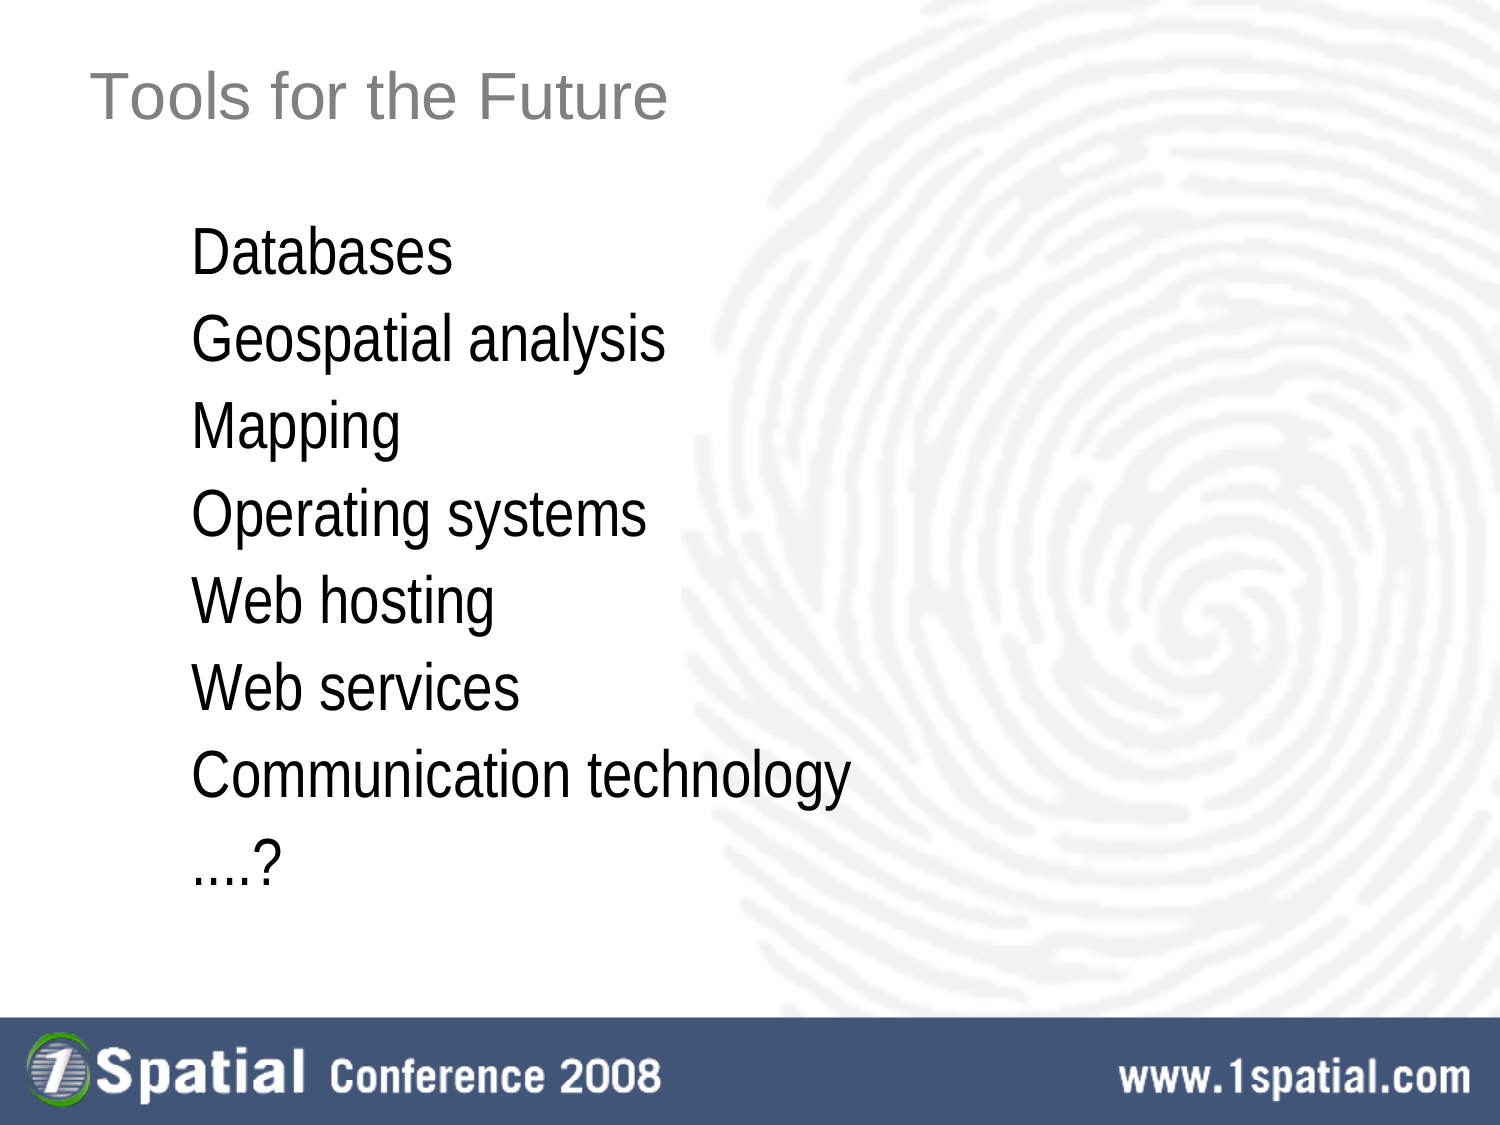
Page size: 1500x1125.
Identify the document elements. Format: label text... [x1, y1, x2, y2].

title Tools for the Future [89, 42, 1149, 154]
list Databases Geospatial analysis Mapping Operating systems Web hosting Web services Communication technology ....? [191, 217, 1317, 906]
